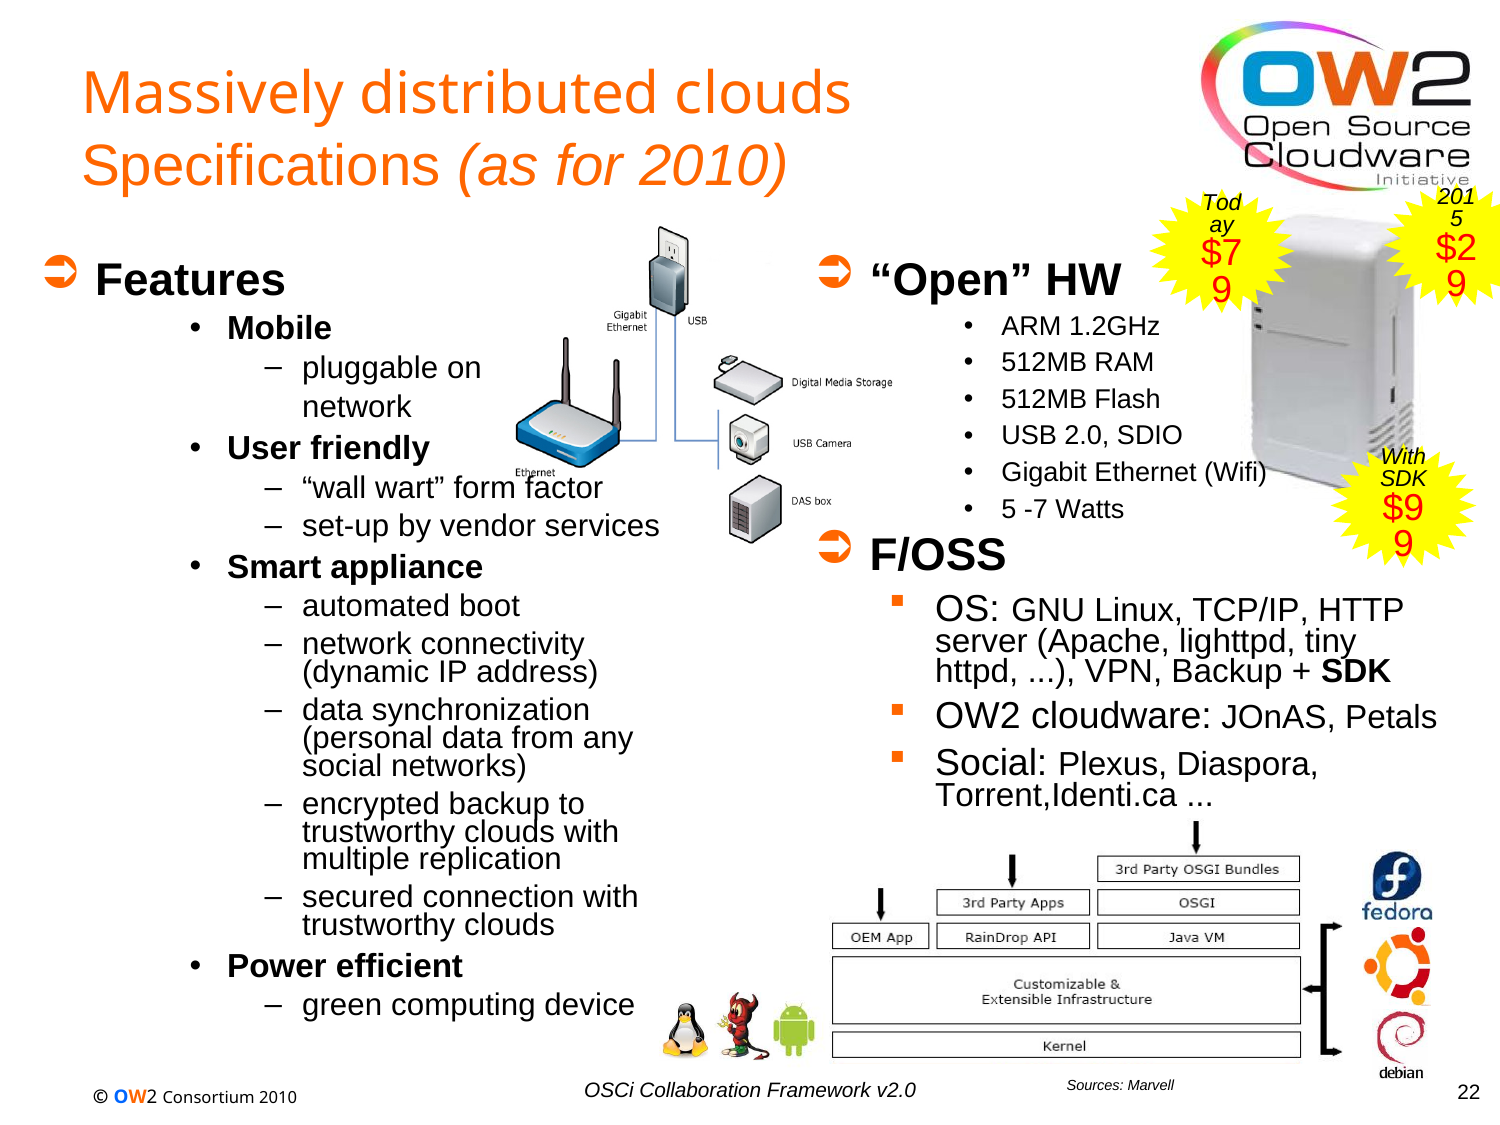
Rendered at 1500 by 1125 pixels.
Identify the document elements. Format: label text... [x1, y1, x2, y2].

picture [1362, 849, 1433, 920]
picture [1199, 19, 1472, 195]
text_box Sources: Marvell [1051, 1067, 1219, 1105]
text_box 2015 $29 [1383, 182, 1500, 308]
picture [1372, 1009, 1430, 1079]
list Features Mobile pluggable on network User friendly “wall wart” form factor set-up by vendor services Smart appliance automated boot network connectivity (dynamic IP address) data synchronization (personal data from any social networks) encrypted backup to trustworthy clouds with multiple replication secured connection with trustworthy clouds Power efficient green computing device [39, 262, 698, 1038]
picture [513, 225, 894, 545]
text_box Today $79 [1148, 188, 1295, 314]
picture [1257, 204, 1411, 262]
list “Open” HW ARM 1.2GHz 512MB RAM 512MB Flash USB 2.0, SDIO Gigabit Ethernet (Wifi) 5 -7 Watts F/OSS OS: GNU Linux, TCP/IP, HTTP server (Apache, lighttpd, tiny httpd, ...), VPN, Backup + SDK OW2 cloudware: JOnAS, Petals Social: Plexus, Diaspora, Torrent,Identi.ca ... [813, 262, 1473, 990]
picture [659, 977, 1342, 1082]
text_box With SDK $99 [1330, 443, 1477, 568]
title Massively distributed clouds Specifications (as for 2010) [81, 43, 1182, 213]
text_box [1342, 990, 1459, 1071]
picture [1363, 927, 1431, 1006]
